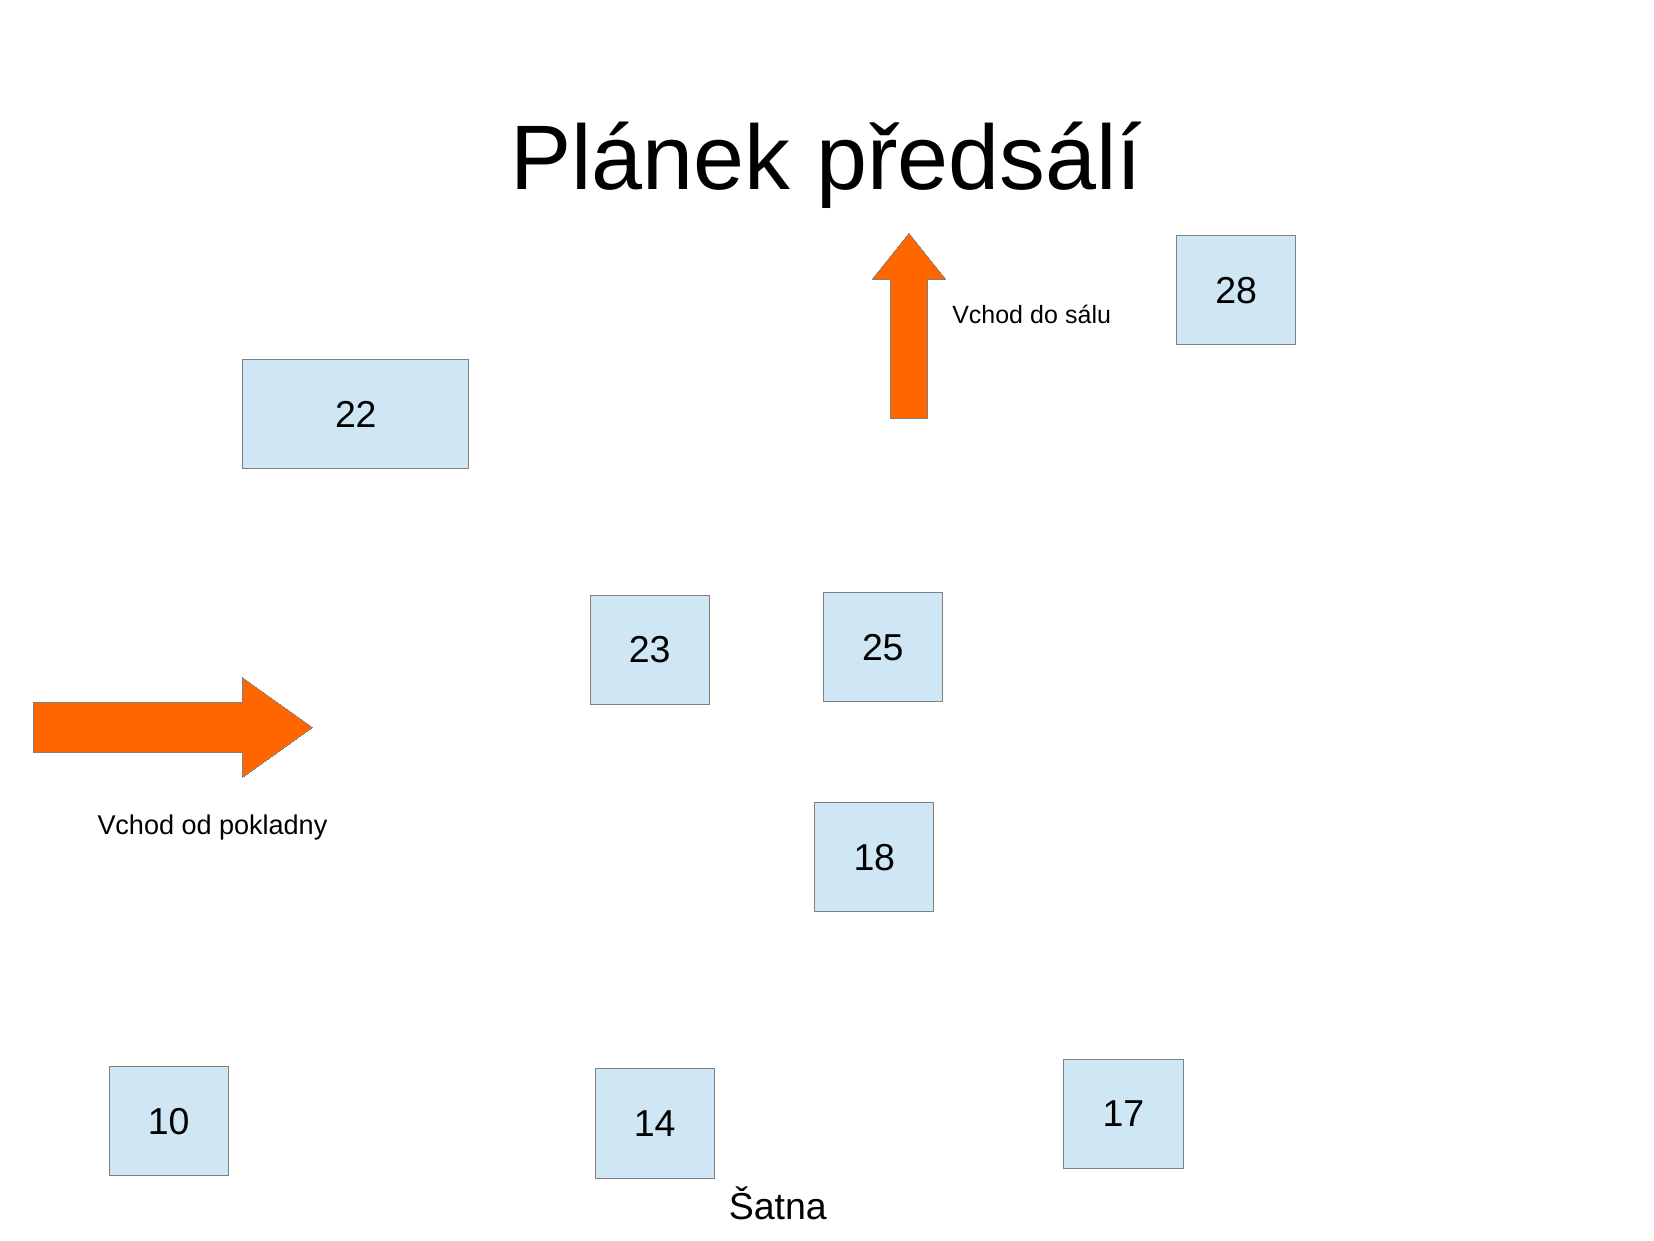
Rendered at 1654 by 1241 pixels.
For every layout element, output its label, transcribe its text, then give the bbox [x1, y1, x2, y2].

text_box [33, 677, 313, 778]
title Plánek předsálí [82, 49, 1571, 257]
text_box 10 [109, 1066, 228, 1176]
text_box Vchod od pokladny [82, 802, 254, 878]
text_box 22 [243, 360, 469, 469]
text_box 14 [595, 1069, 714, 1178]
text_box 23 [590, 595, 709, 704]
text_box Šatna [714, 1178, 842, 1235]
text_box 18 [815, 802, 934, 912]
text_box 28 [1177, 236, 1296, 345]
text_box [872, 233, 946, 419]
text_box Vchod do sálu [937, 293, 1143, 337]
text_box 25 [823, 593, 943, 702]
text_box 17 [1064, 1059, 1183, 1168]
